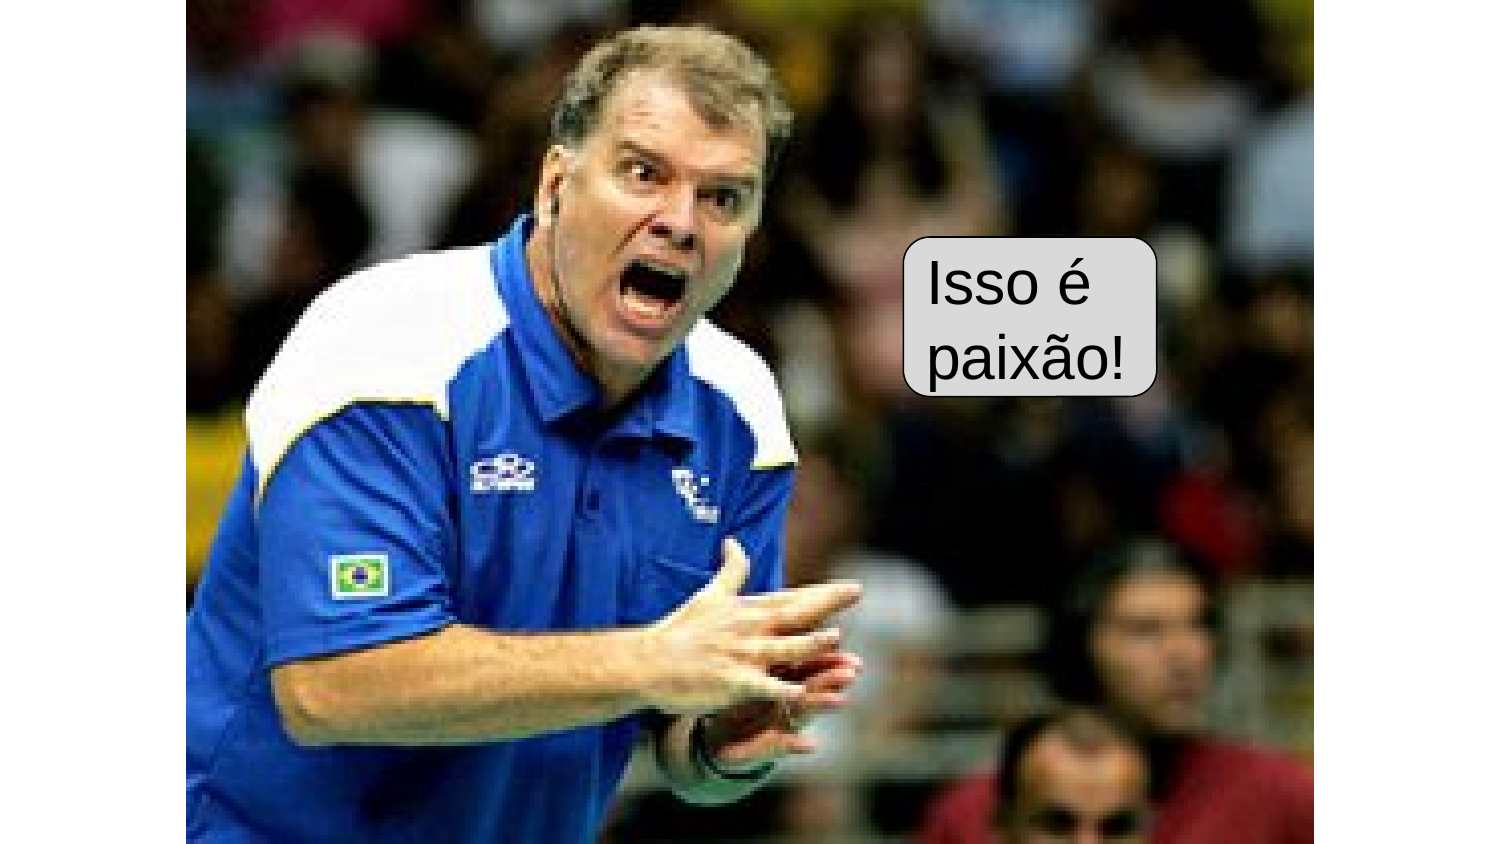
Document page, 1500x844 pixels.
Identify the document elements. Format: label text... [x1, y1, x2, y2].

text_box Isso é paixão! [903, 236, 1157, 397]
picture [186, 0, 1314, 844]
